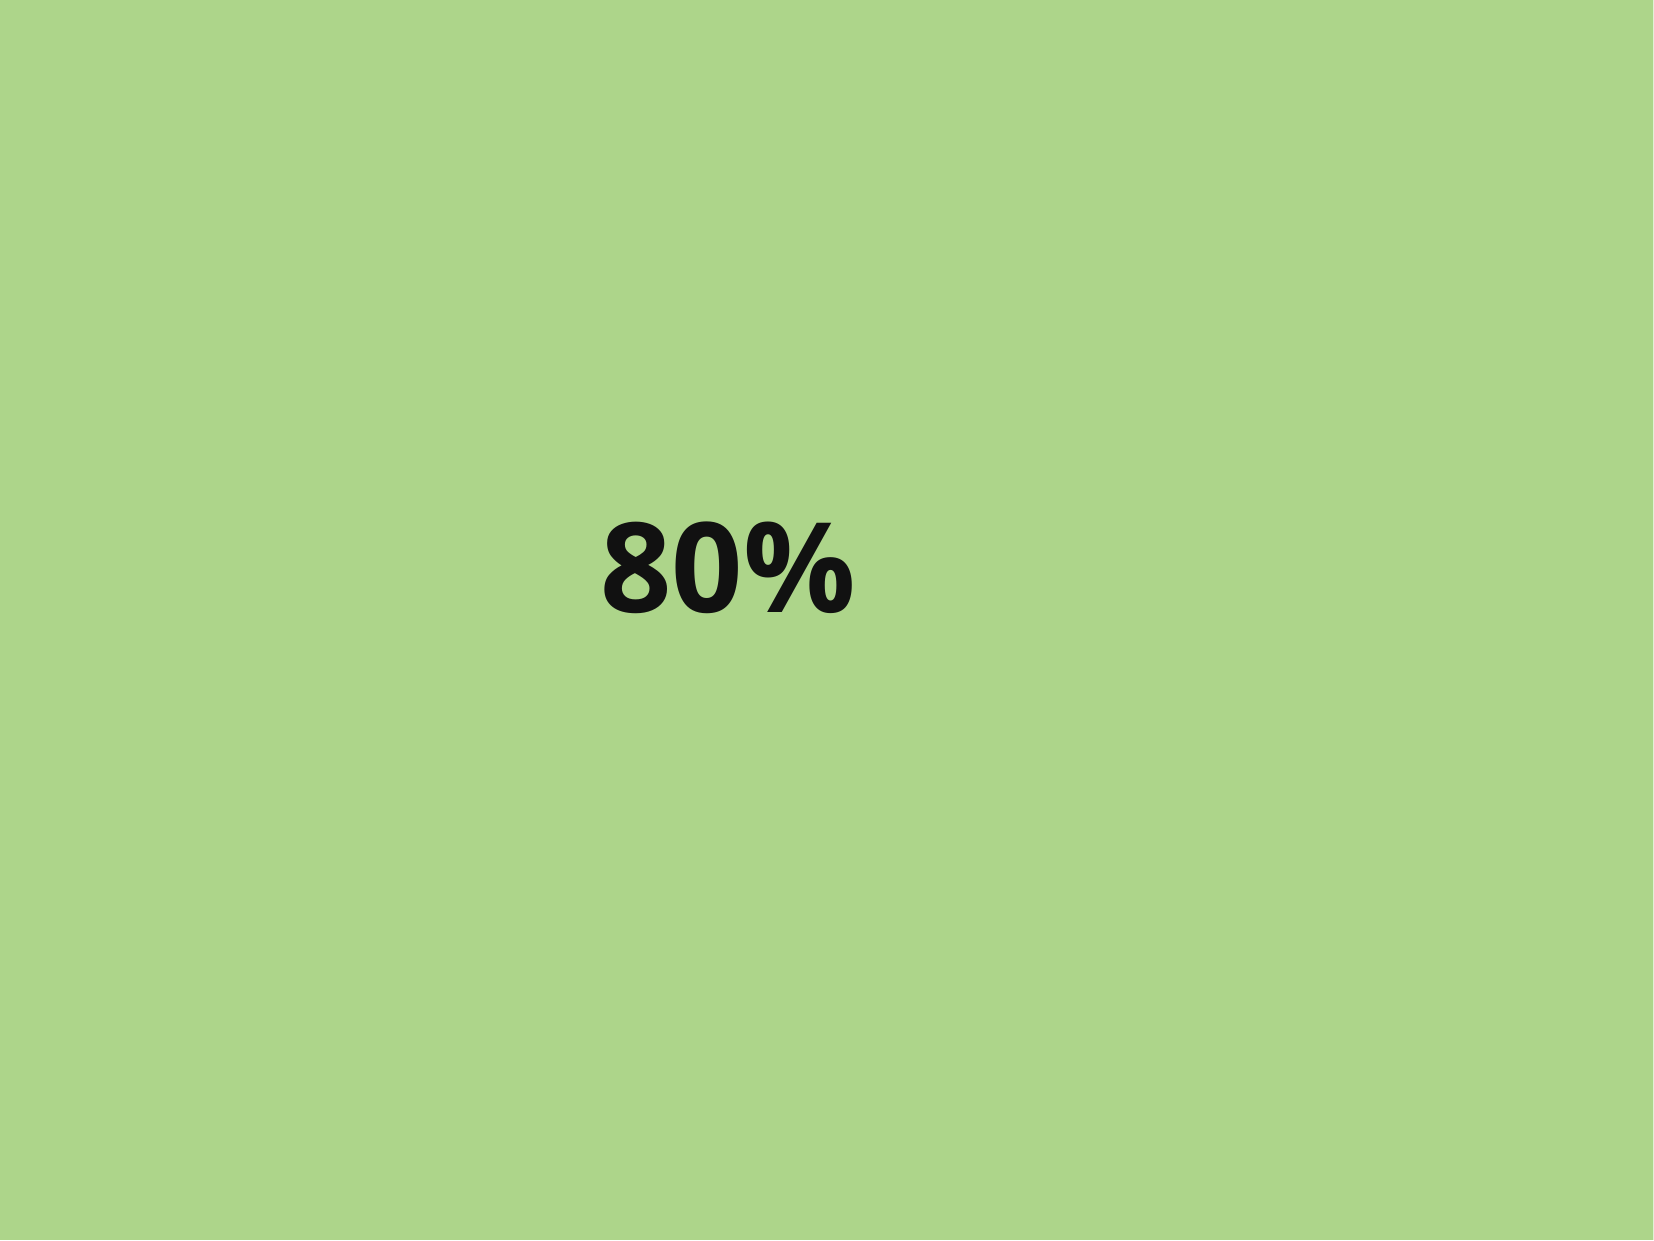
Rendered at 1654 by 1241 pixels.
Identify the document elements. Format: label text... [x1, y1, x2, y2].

text_box 80% [585, 479, 871, 646]
